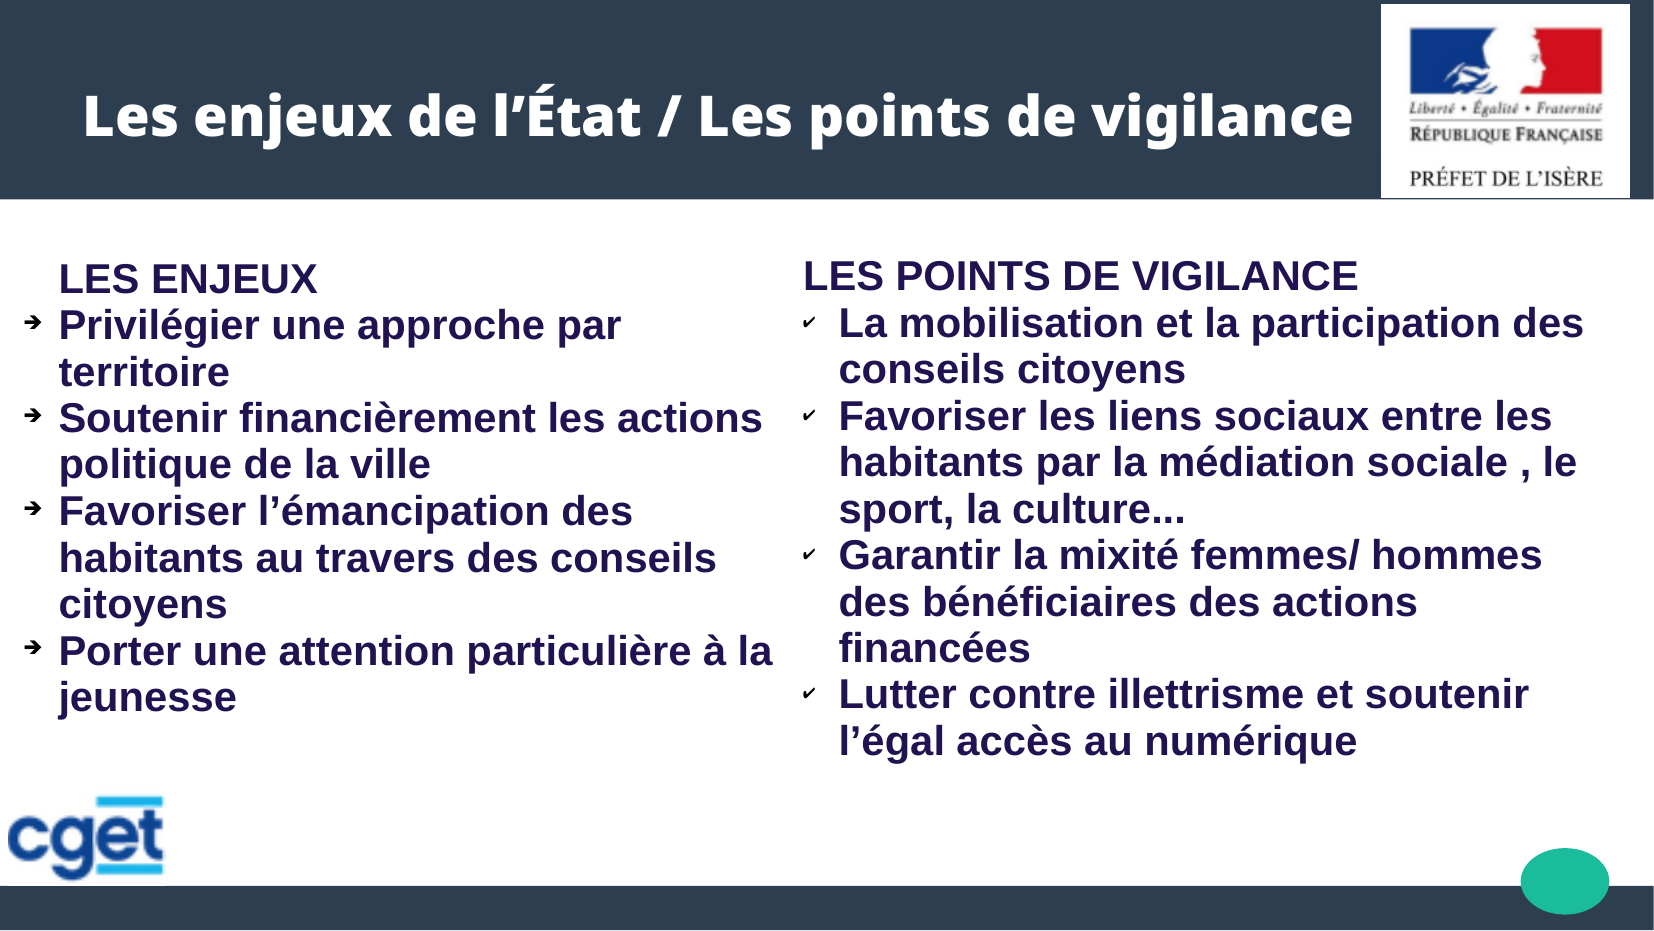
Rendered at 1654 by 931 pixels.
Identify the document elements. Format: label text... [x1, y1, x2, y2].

title Les enjeux de l’État / Les points de vigilance [82, 0, 1571, 246]
picture [1381, 4, 1630, 198]
picture [8, 825, 166, 886]
text_box LES POINTS DE VIGILANCE La mobilisation et la participation des conseils citoyens Favoriser les liens sociaux entre les habitants par la médiation sociale , le sport, la culture... Garantir la mixité femmes/ hommes des bénéficiaires des actions financées Lutter contre illettrisme et soutenir l’égal accès au numérique [788, 245, 1630, 851]
text_box LES ENJEUX Privilégier une approche par territoire Soutenir financièrement les actions politique de la ville Favoriser l’émancipation des habitants au travers des conseils citoyens Porter une attention particulière à la jeunesse [8, 248, 788, 825]
